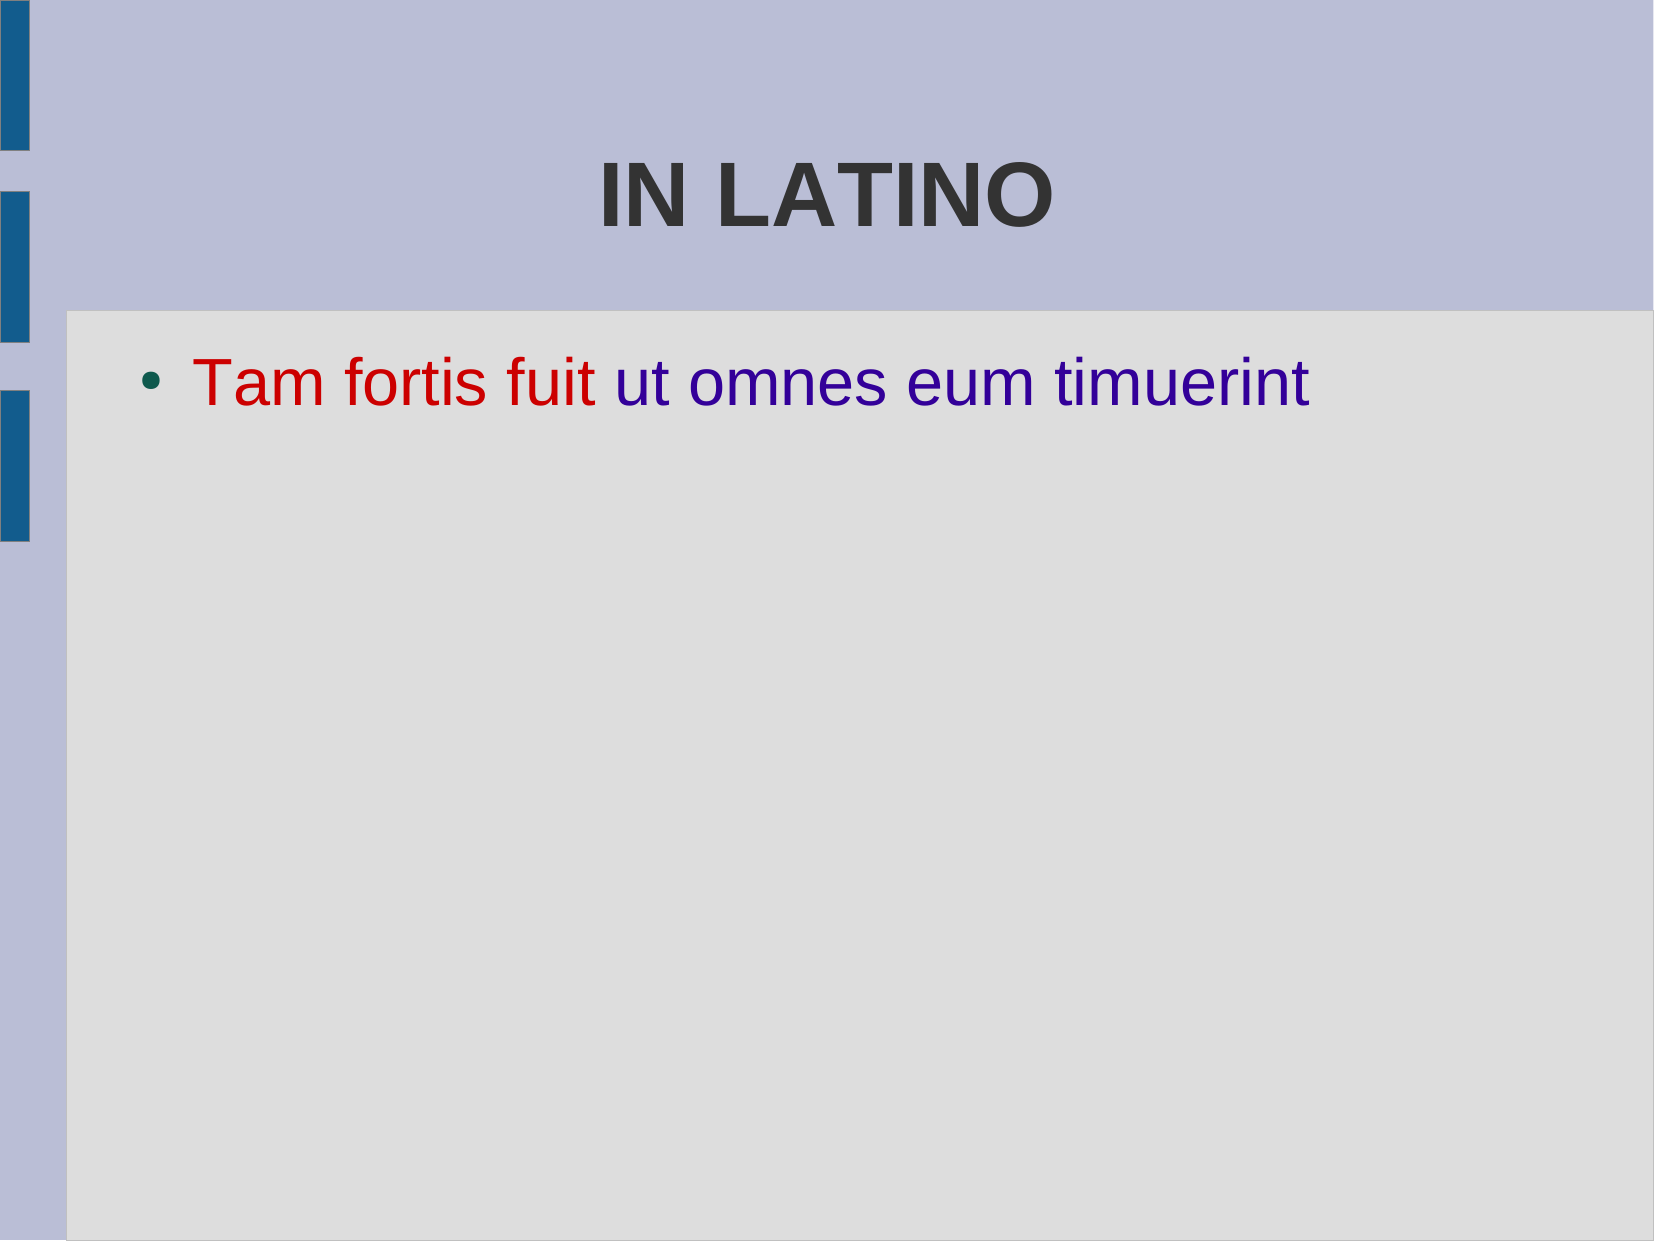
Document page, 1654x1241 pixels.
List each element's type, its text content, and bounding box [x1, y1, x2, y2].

title IN LATINO [121, 91, 1534, 299]
list Tam fortis fuit ut omnes eum timuerint [121, 344, 1534, 1127]
